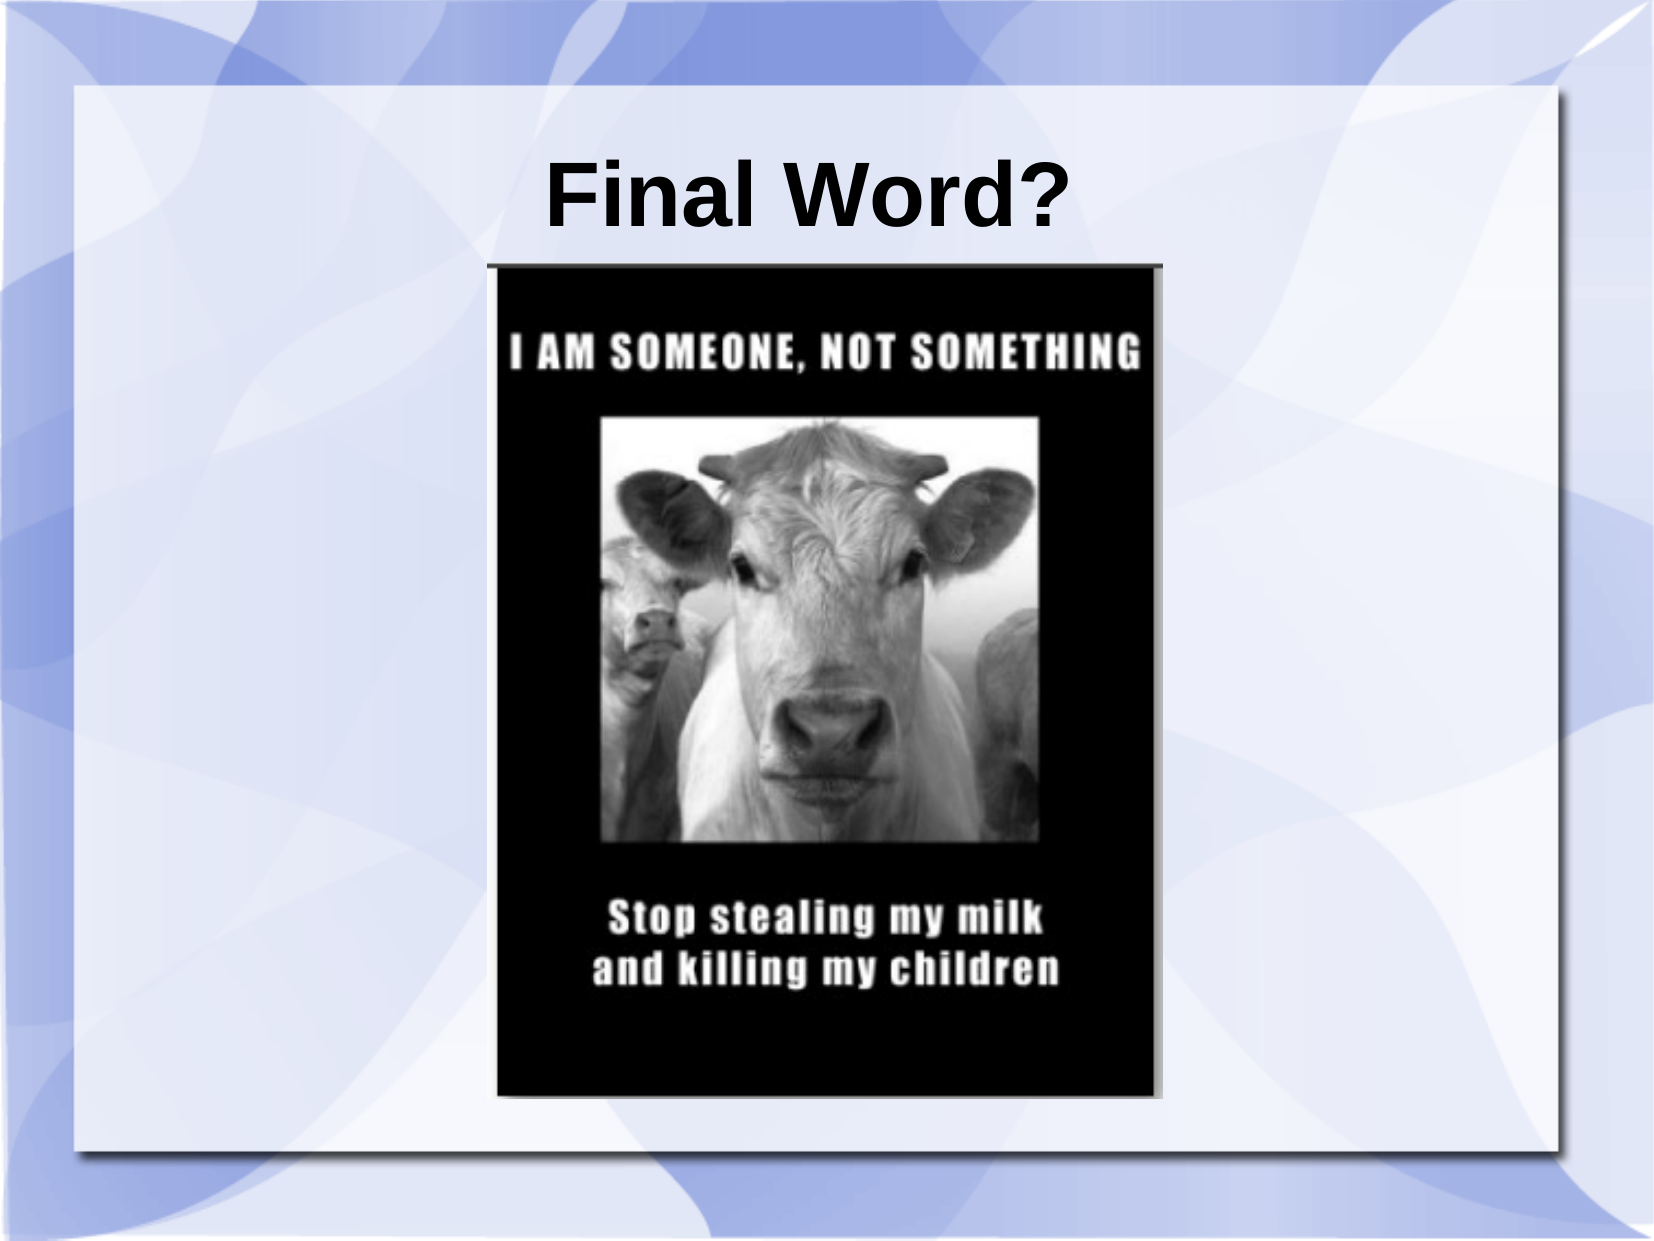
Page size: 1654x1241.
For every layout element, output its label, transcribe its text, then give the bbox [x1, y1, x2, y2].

title Final Word? [82, 98, 1536, 291]
picture [0, 0, 1654, 1241]
